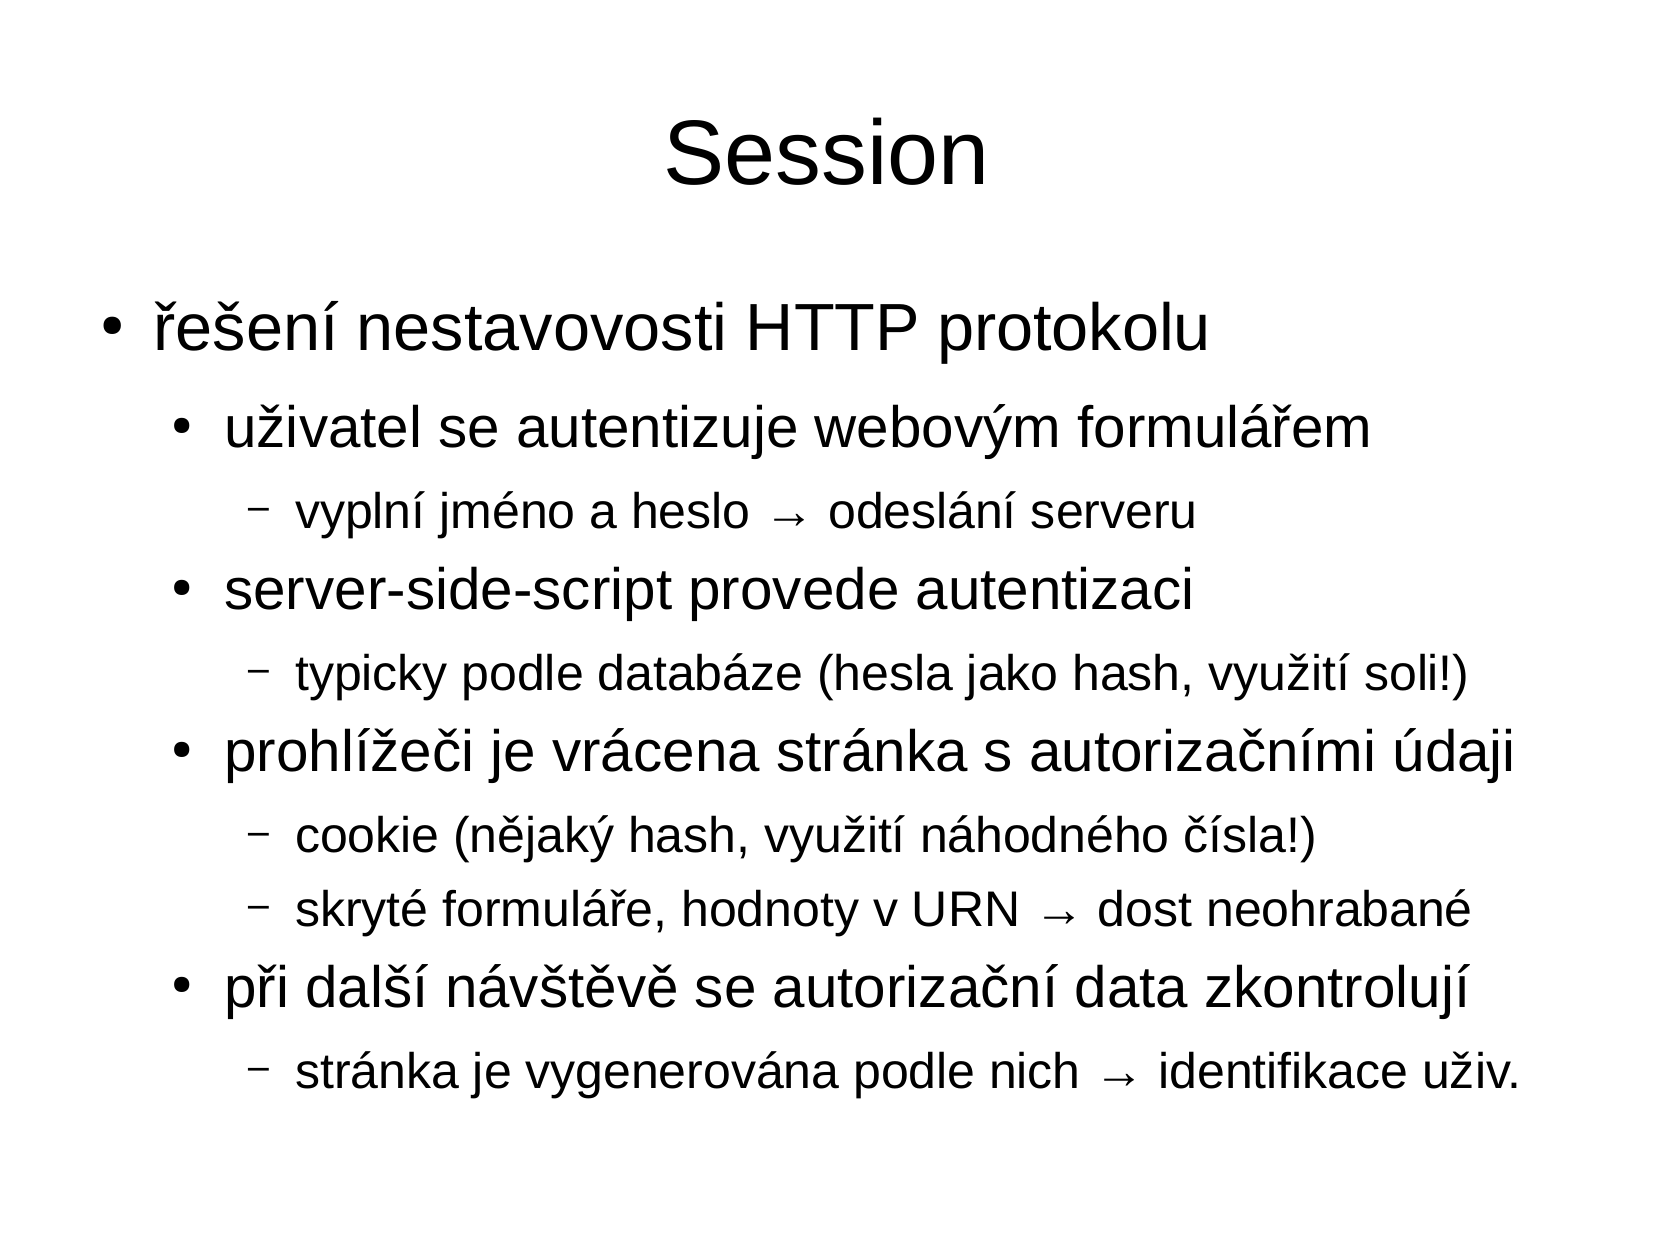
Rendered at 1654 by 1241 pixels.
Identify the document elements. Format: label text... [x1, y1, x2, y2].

title Session [82, 49, 1571, 257]
list řešení nestavovosti HTTP protokolu uživatel se autentizuje webovým formulářem vyplní jméno a heslo → odeslání serveru server-side-script provede autentizaci typicky podle databáze (hesla jako hash, využití soli!) prohlížeči je vrácena stránka s autorizačními údaji cookie (nějaký hash, využití náhodného čísla!) skryté formuláře, hodnoty v URN → dost neohrabané při další návštěvě se autorizační data zkontrolují stránka je vygenerována podle nich → identifikace uživ. [82, 290, 1571, 1109]
